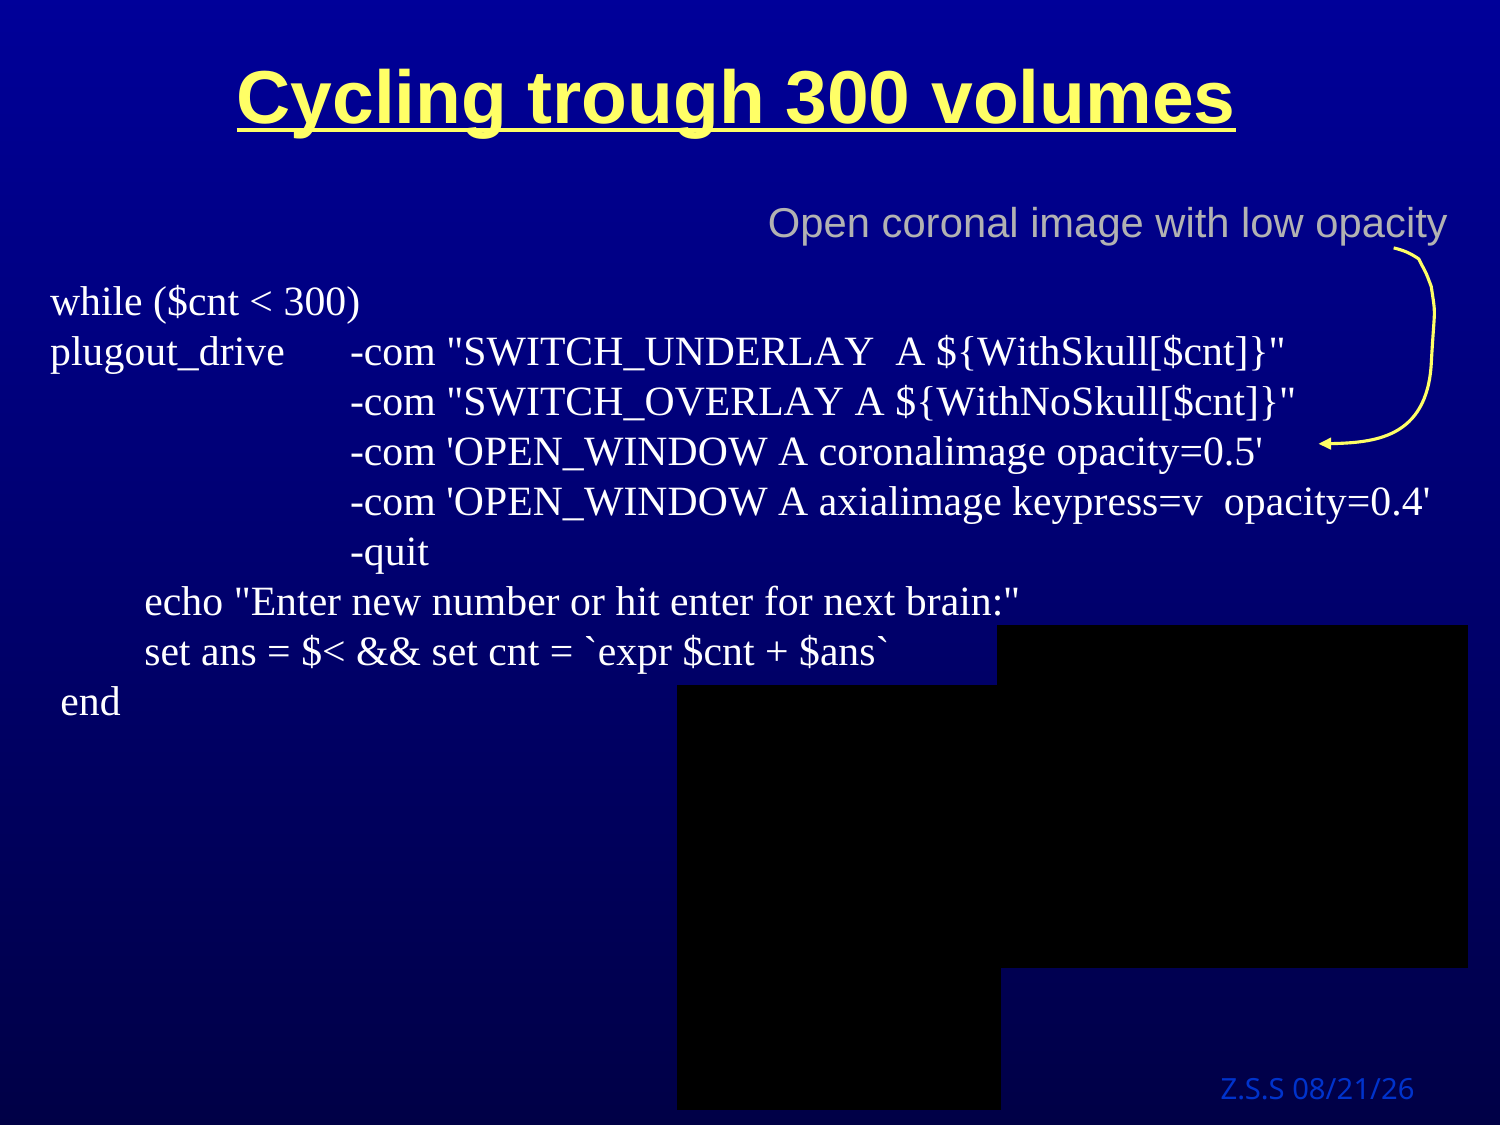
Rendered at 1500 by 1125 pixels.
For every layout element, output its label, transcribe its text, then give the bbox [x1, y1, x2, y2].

picture [676, 625, 1469, 1111]
title Cycling trough 300 volumes [61, 4, 1412, 192]
text_box while ($cnt < 300) plugout_drive -com "SWITCH_UNDERLAY A ${WithSkull[$cnt]}" -com "SWITCH_OVERLAY A ${WithNoSkull[$cnt]}" -com 'OPEN_WINDOW A coronalimage opacity=0.5' -com 'OPEN_WINDOW A axialimage keypress=v opacity=0.4' -quit echo "Enter new number or hit enter for next brain:" set ans = $< && set cnt = `expr $cnt + $ans` end [35, 265, 1458, 732]
text_box Open coronal image with low opacity [753, 188, 1464, 254]
